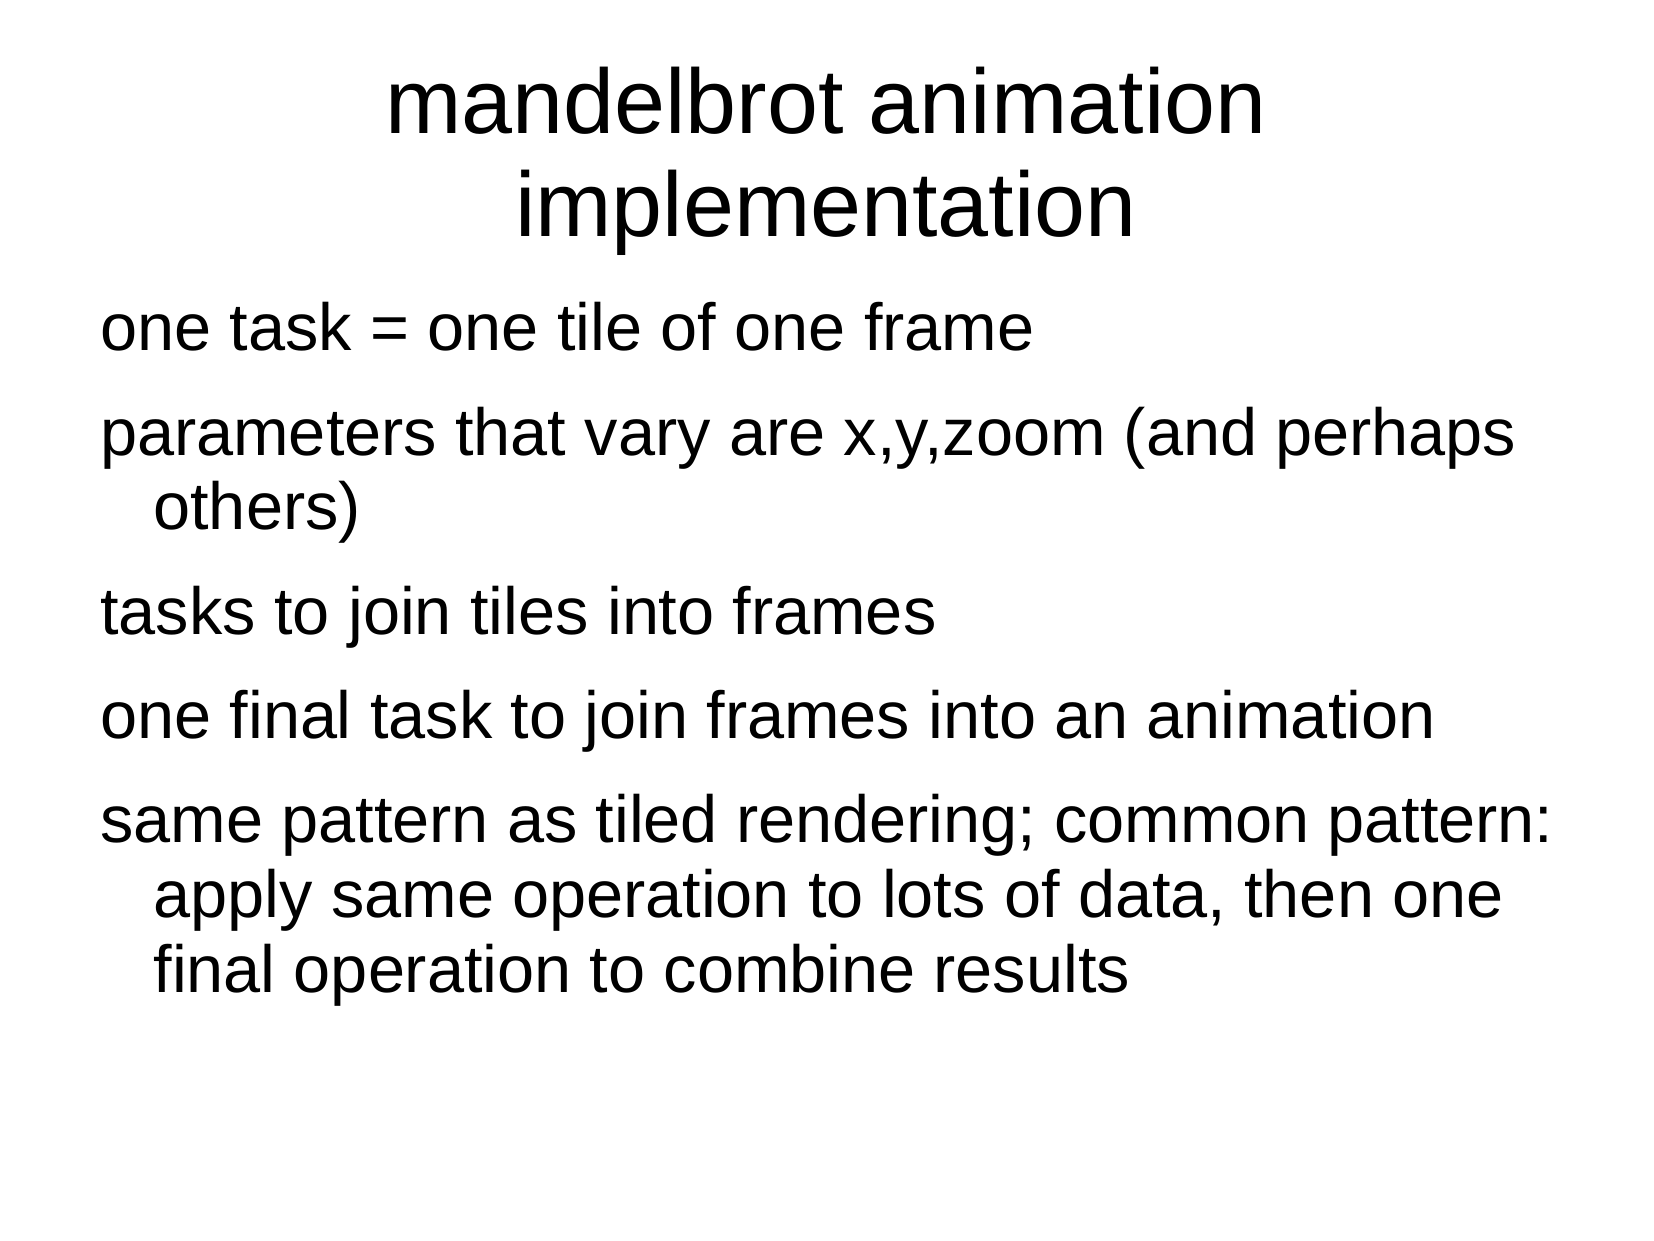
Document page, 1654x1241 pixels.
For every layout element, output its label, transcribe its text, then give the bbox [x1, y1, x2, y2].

title mandelbrot animation implementation [82, 47, 1571, 259]
list one task = one tile of one frame parameters that vary are x,y,zoom (and perhaps others) tasks to join tiles into frames one final task to join frames into an animation same pattern as tiled rendering; common pattern: apply same operation to lots of data, then one final operation to combine results [82, 290, 1571, 1095]
